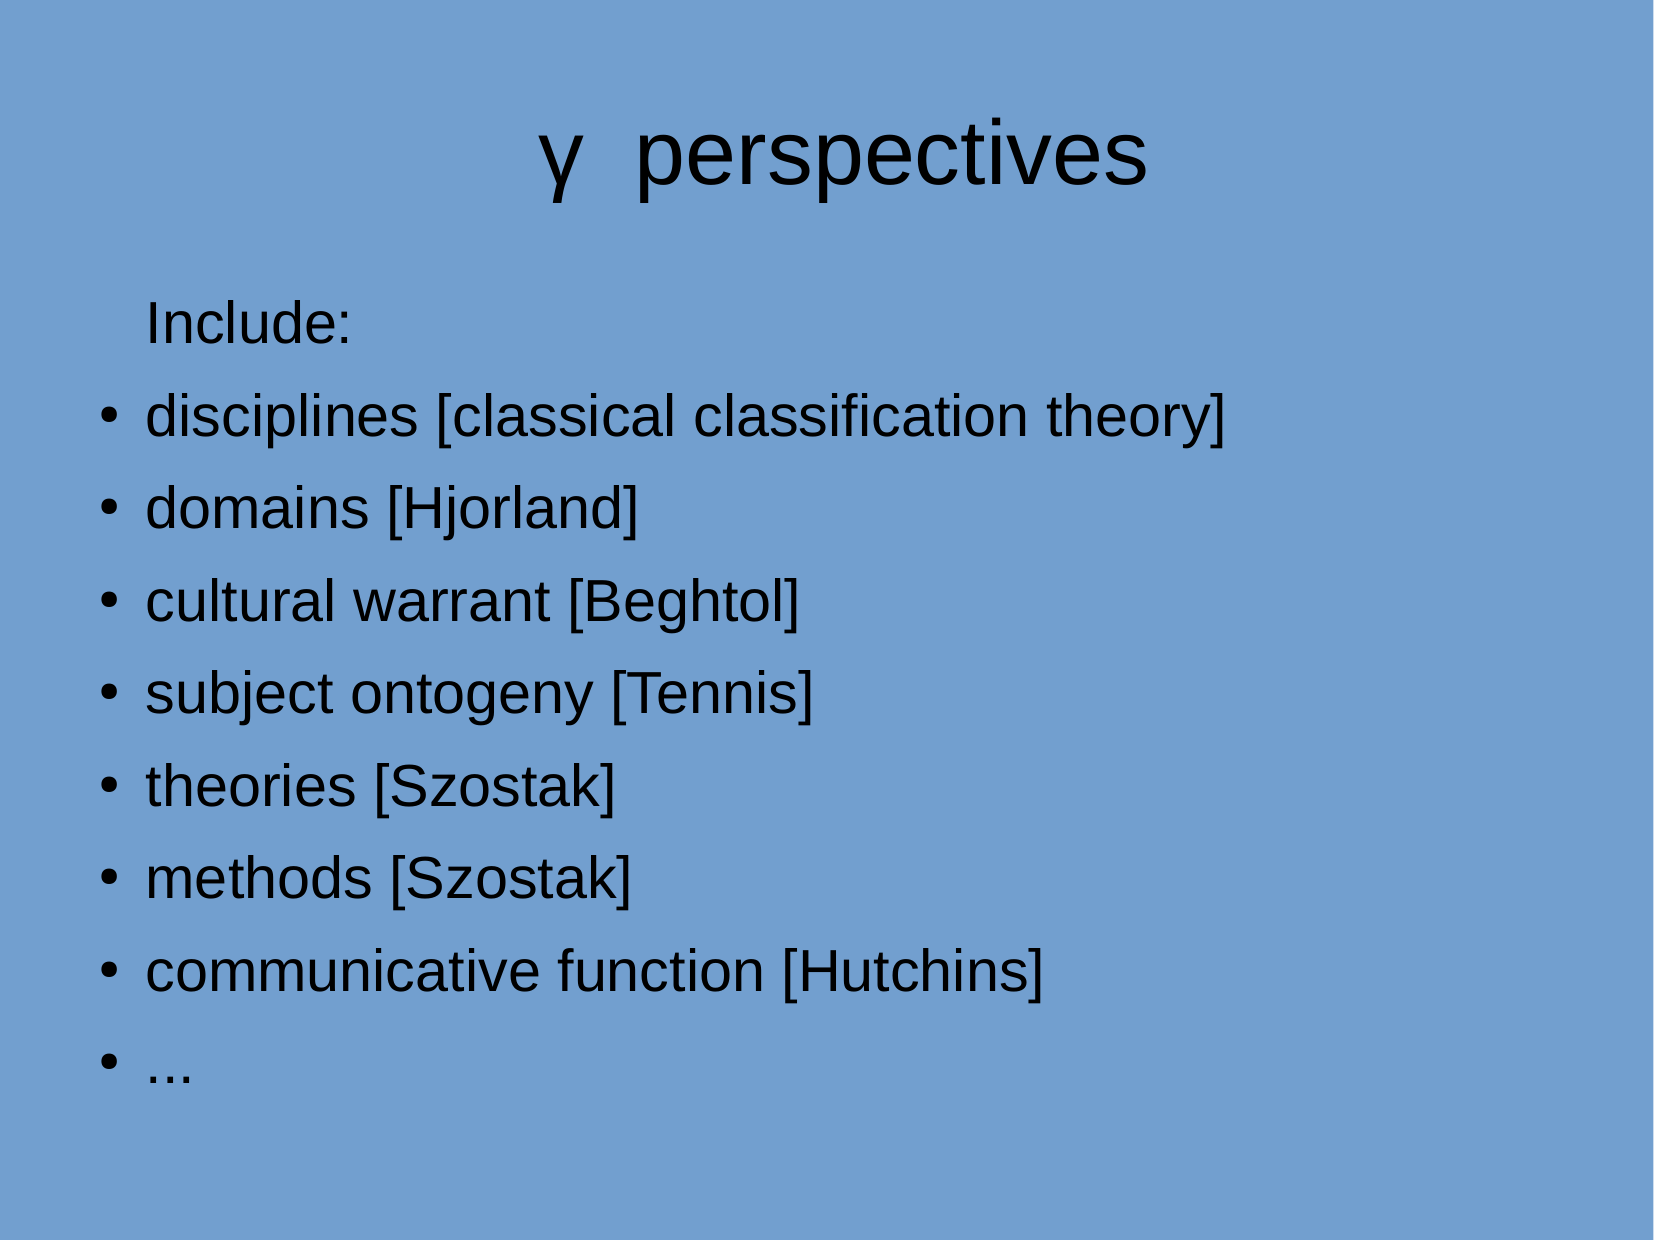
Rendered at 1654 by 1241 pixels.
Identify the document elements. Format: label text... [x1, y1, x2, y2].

list Include: disciplines [classical classification theory] domains [Hjorland] cultural warrant [Beghtol] subject ontogeny [Tennis] theories [Szostak] methods [Szostak] communicative function [Hutchins] ... [82, 290, 1571, 1099]
title γ perspectives [82, 49, 1571, 257]
